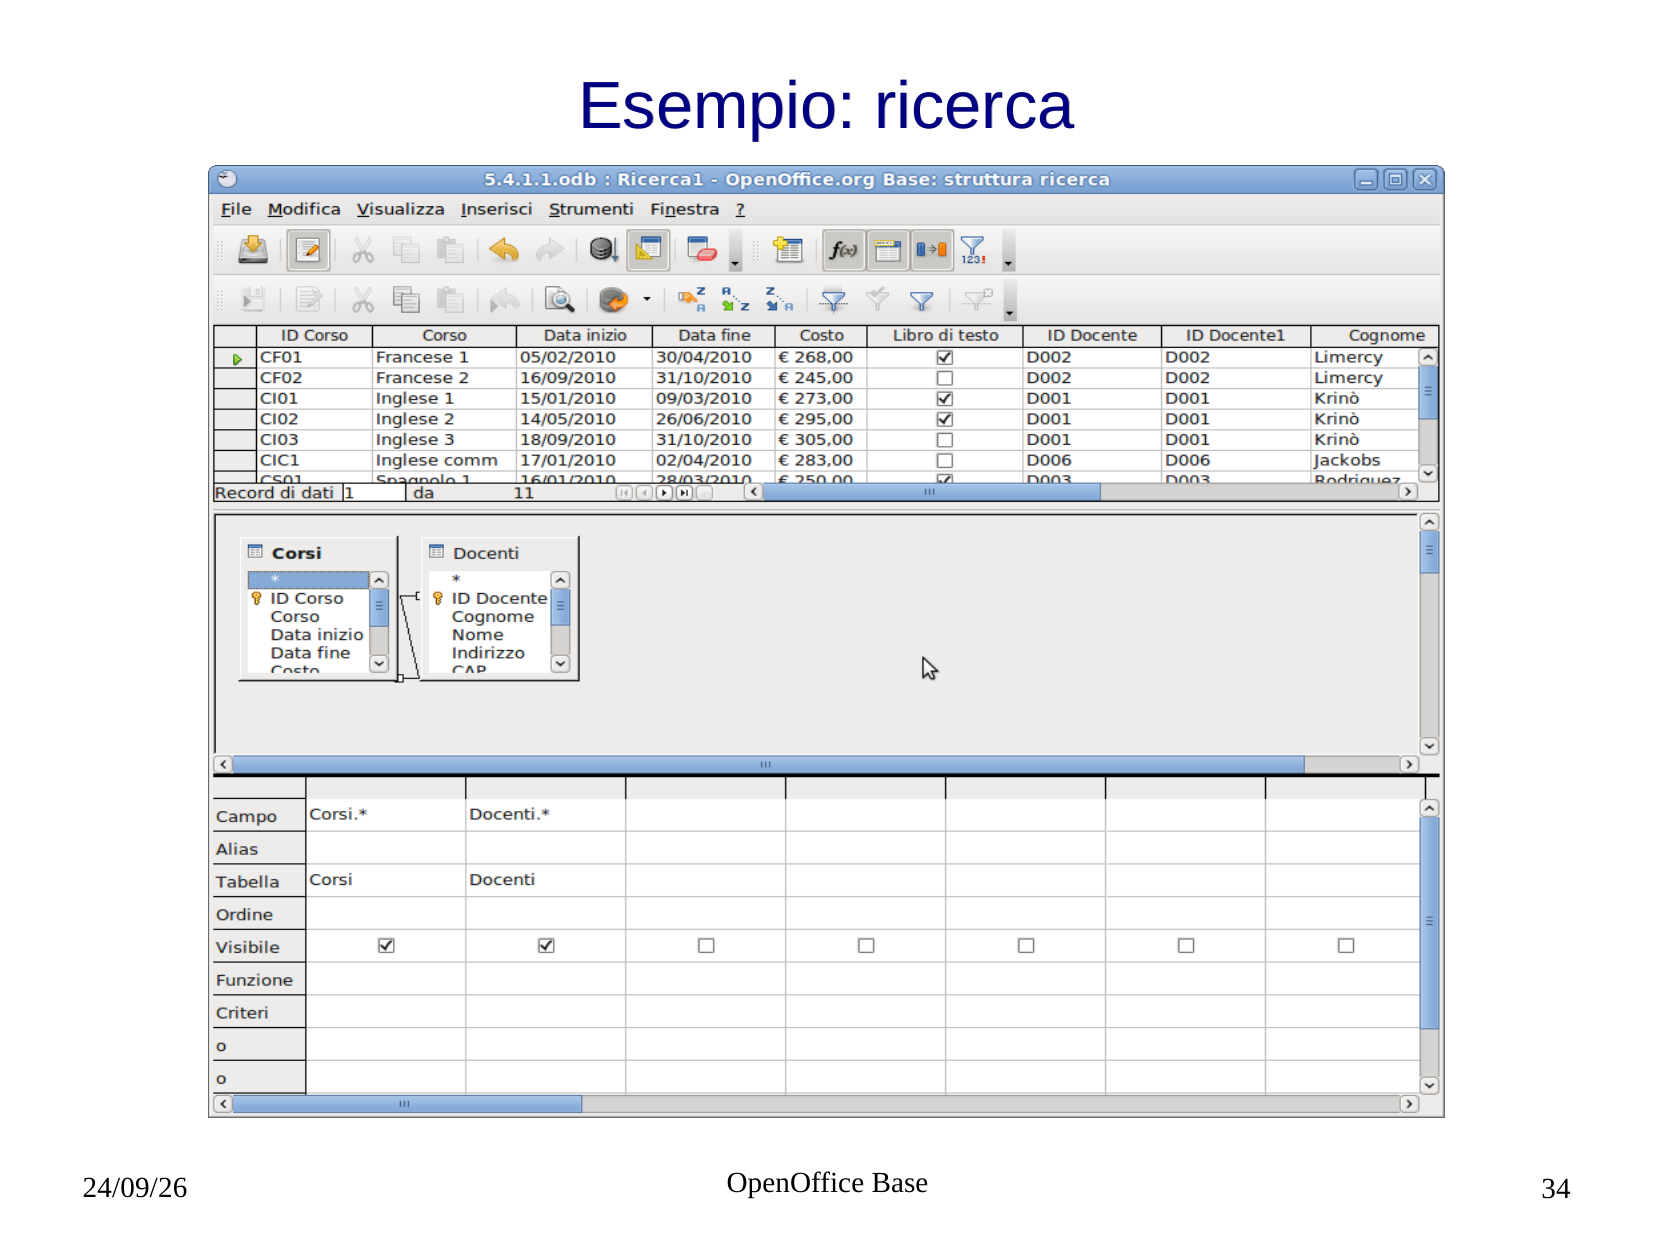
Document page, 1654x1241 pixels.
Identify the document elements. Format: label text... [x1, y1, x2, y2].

title Esempio: ricerca [82, 49, 1571, 161]
picture [208, 165, 1445, 1118]
